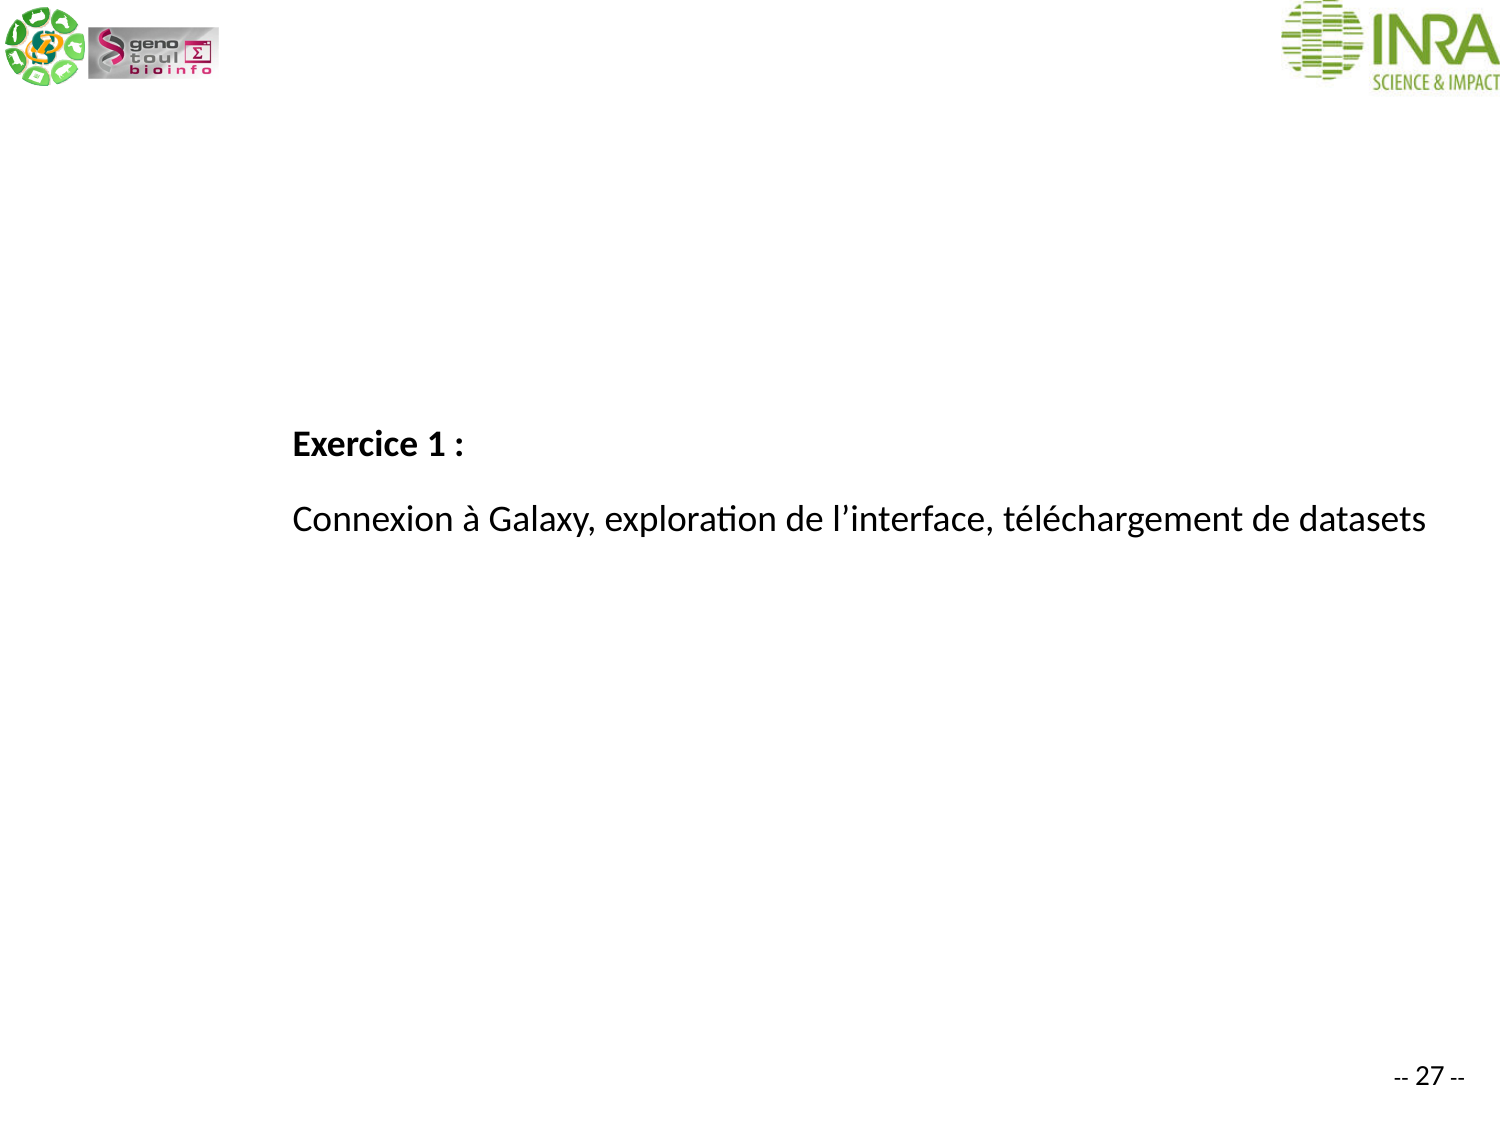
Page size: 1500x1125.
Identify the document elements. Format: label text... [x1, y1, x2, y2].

picture [1281, 0, 1500, 110]
picture [88, 27, 219, 79]
picture [5, 7, 85, 86]
text_box Exercice 1 : Connexion à Galaxy, exploration de l’interface, téléchargement de datasets [277, 420, 1500, 610]
